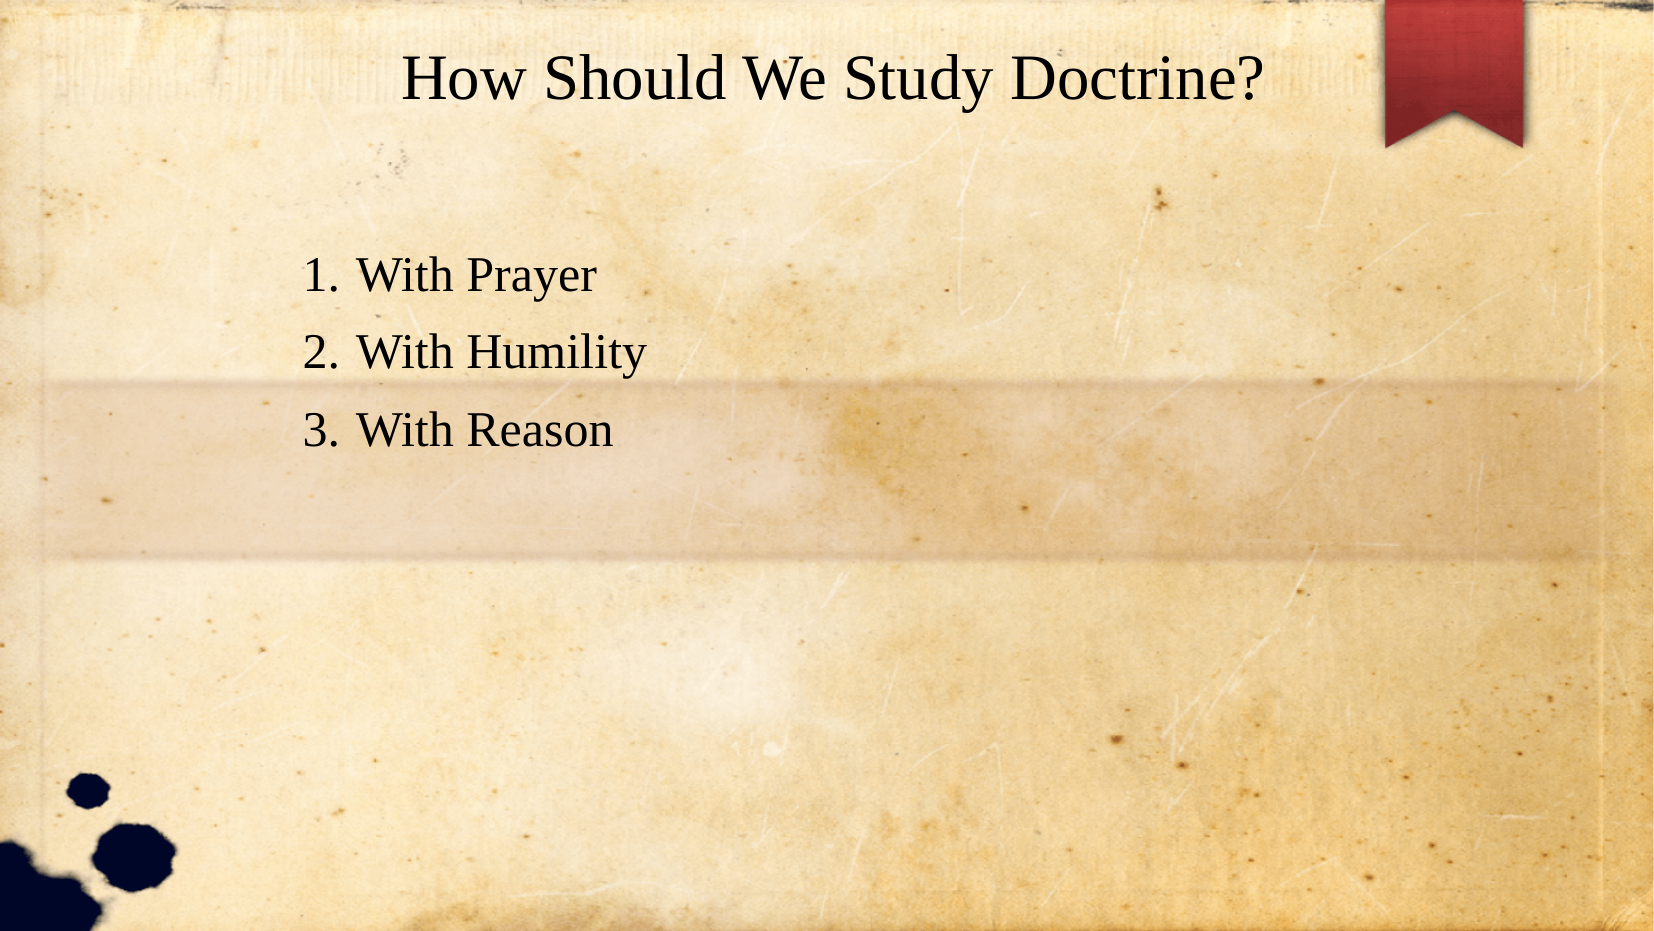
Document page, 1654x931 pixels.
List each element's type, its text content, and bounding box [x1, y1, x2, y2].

title How Should We Study Doctrine? [90, 0, 1579, 156]
picture [0, 0, 1654, 931]
list With Prayer With Humility With Reason [284, 247, 1654, 721]
